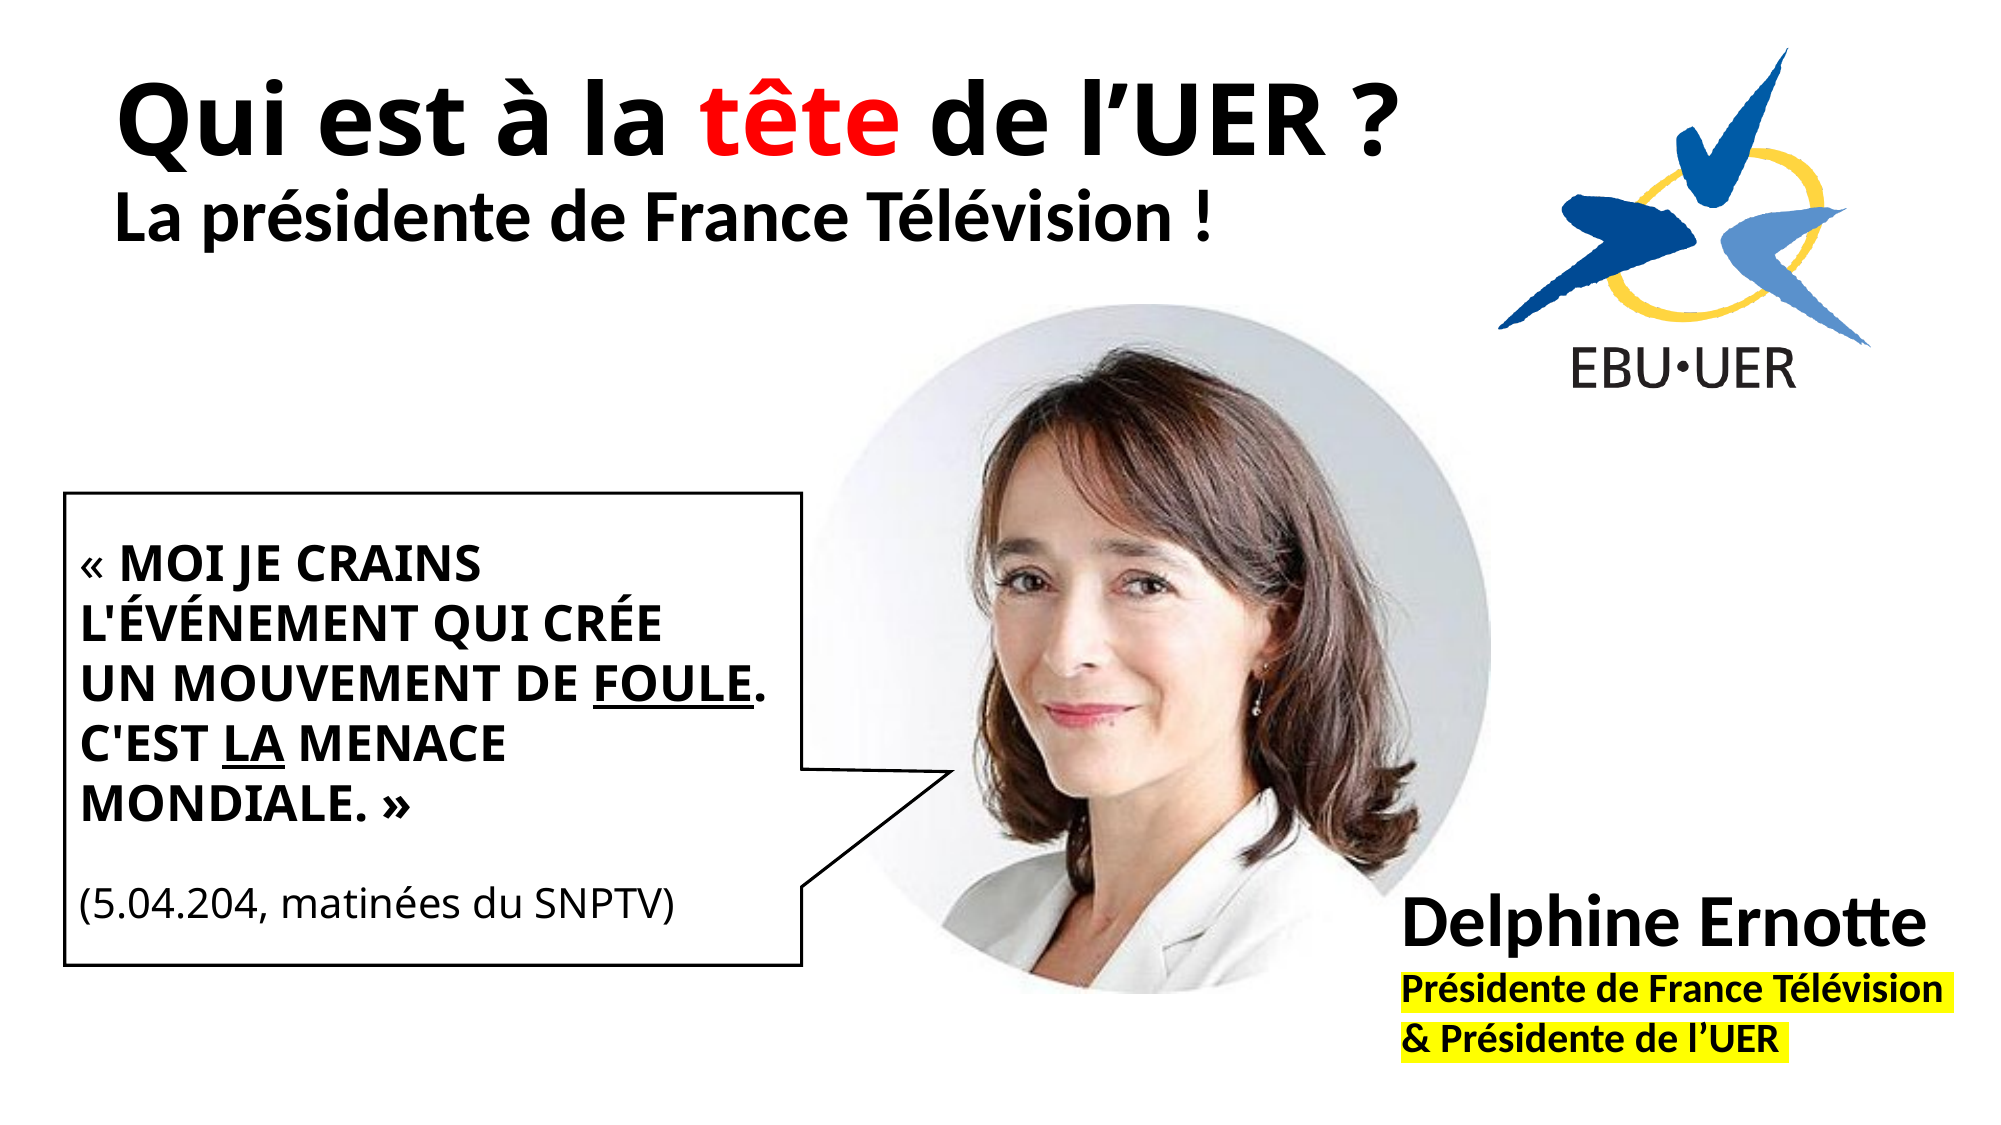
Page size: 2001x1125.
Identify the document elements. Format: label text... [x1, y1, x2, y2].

text_box « MOI JE CRAINS L'ÉVÉNEMENT QUI CRÉE UN MOUVEMENT DE FOULE. C'EST LA MENACE MONDIALE. » (5.04.204, matinées du SNPTV) [64, 493, 951, 966]
text_box Delphine Ernotte Présidente de France Télévision & Présidente de l’UER [1386, 863, 2000, 1071]
title Qui est à la tête de l’UER ? La présidente de France Télévision ! [99, 54, 1493, 272]
picture [801, 304, 1491, 994]
picture [1493, 43, 1875, 392]
